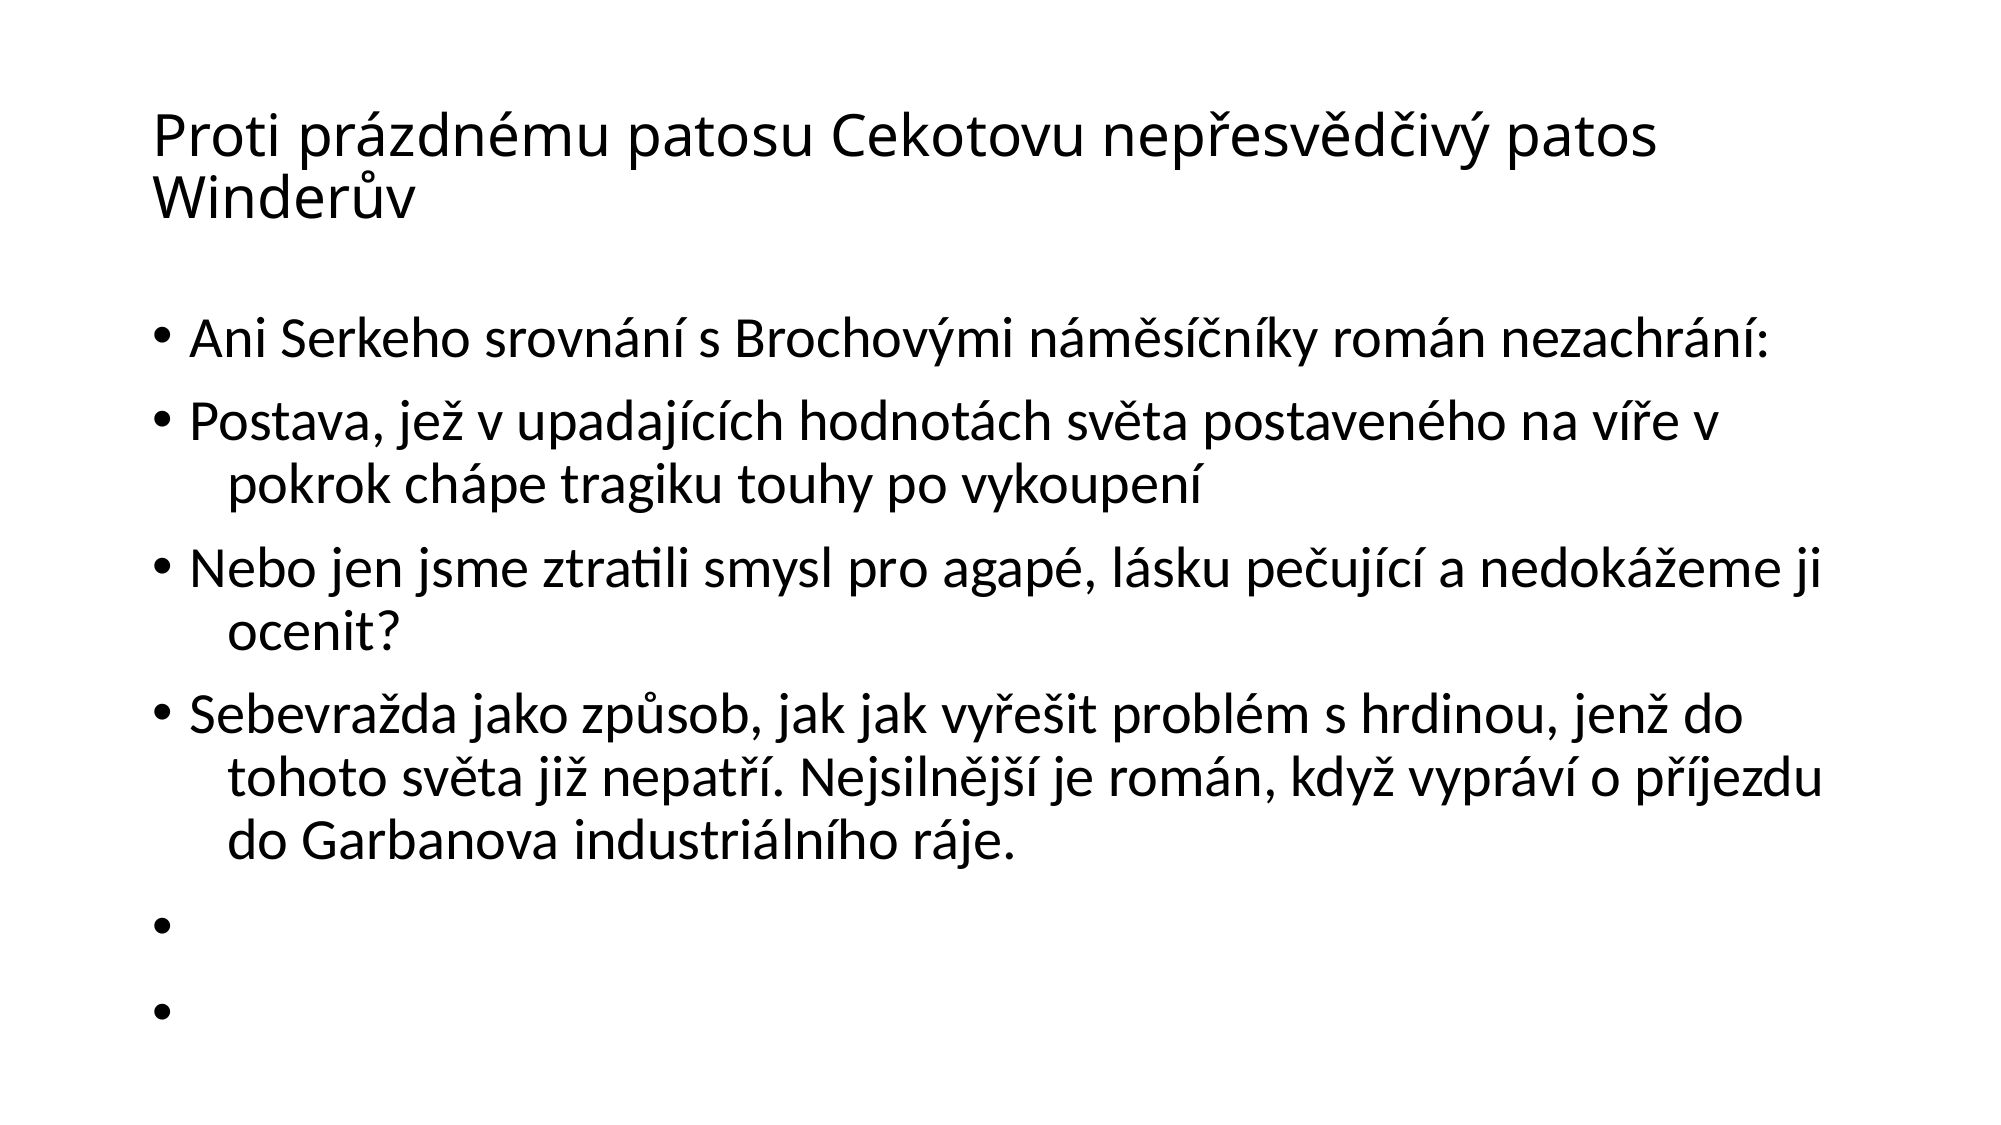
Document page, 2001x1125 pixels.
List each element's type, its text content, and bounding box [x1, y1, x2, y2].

list Ani Serkeho srovnání s Brochovými náměsíčníky román nezachrání: Postava, jež v upadajících hodnotách světa postaveného na víře v pokrok chápe tragiku touhy po vykoupení Nebo jen jsme ztratili smysl pro agapé, lásku pečující a nedokážeme ji ocenit? Sebevražda jako způsob, jak jak vyřešit problém s hrdinou, jenž do tohoto světa již nepatří. Nejsilnější je román, když vypráví o příjezdu do Garbanova industriálního ráje. [137, 299, 1863, 1014]
title Proti prázdnému patosu Cekotovu nepřesvědčivý patos Winderův [137, 59, 1863, 278]
